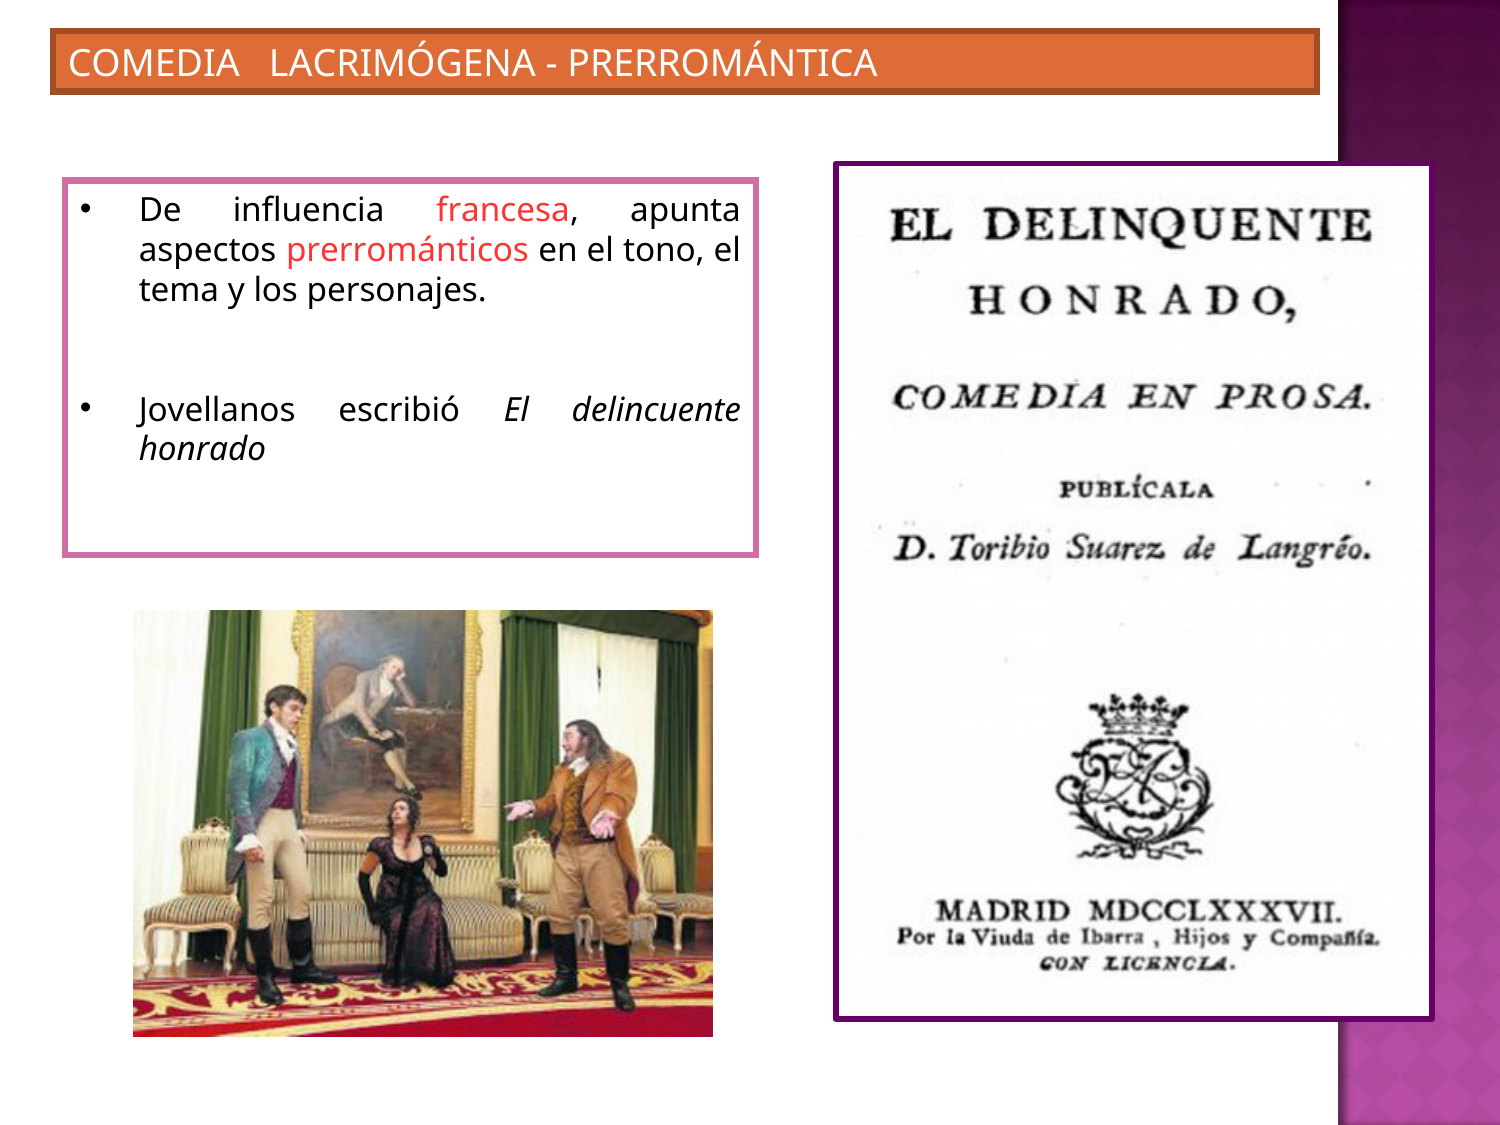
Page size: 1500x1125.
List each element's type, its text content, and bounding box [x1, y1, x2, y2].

text_box De influencia francesa, apunta aspectos prerrománticos en el tono, el tema y los personajes. Jovellanos escribió El delincuente honrado [64, 180, 756, 556]
picture [1337, 0, 1500, 1125]
picture [133, 610, 713, 1037]
picture [838, 166, 1430, 1016]
text_box COMEDIA LACRIMÓGENA - PRERROMÁNTICA [53, 30, 1318, 92]
